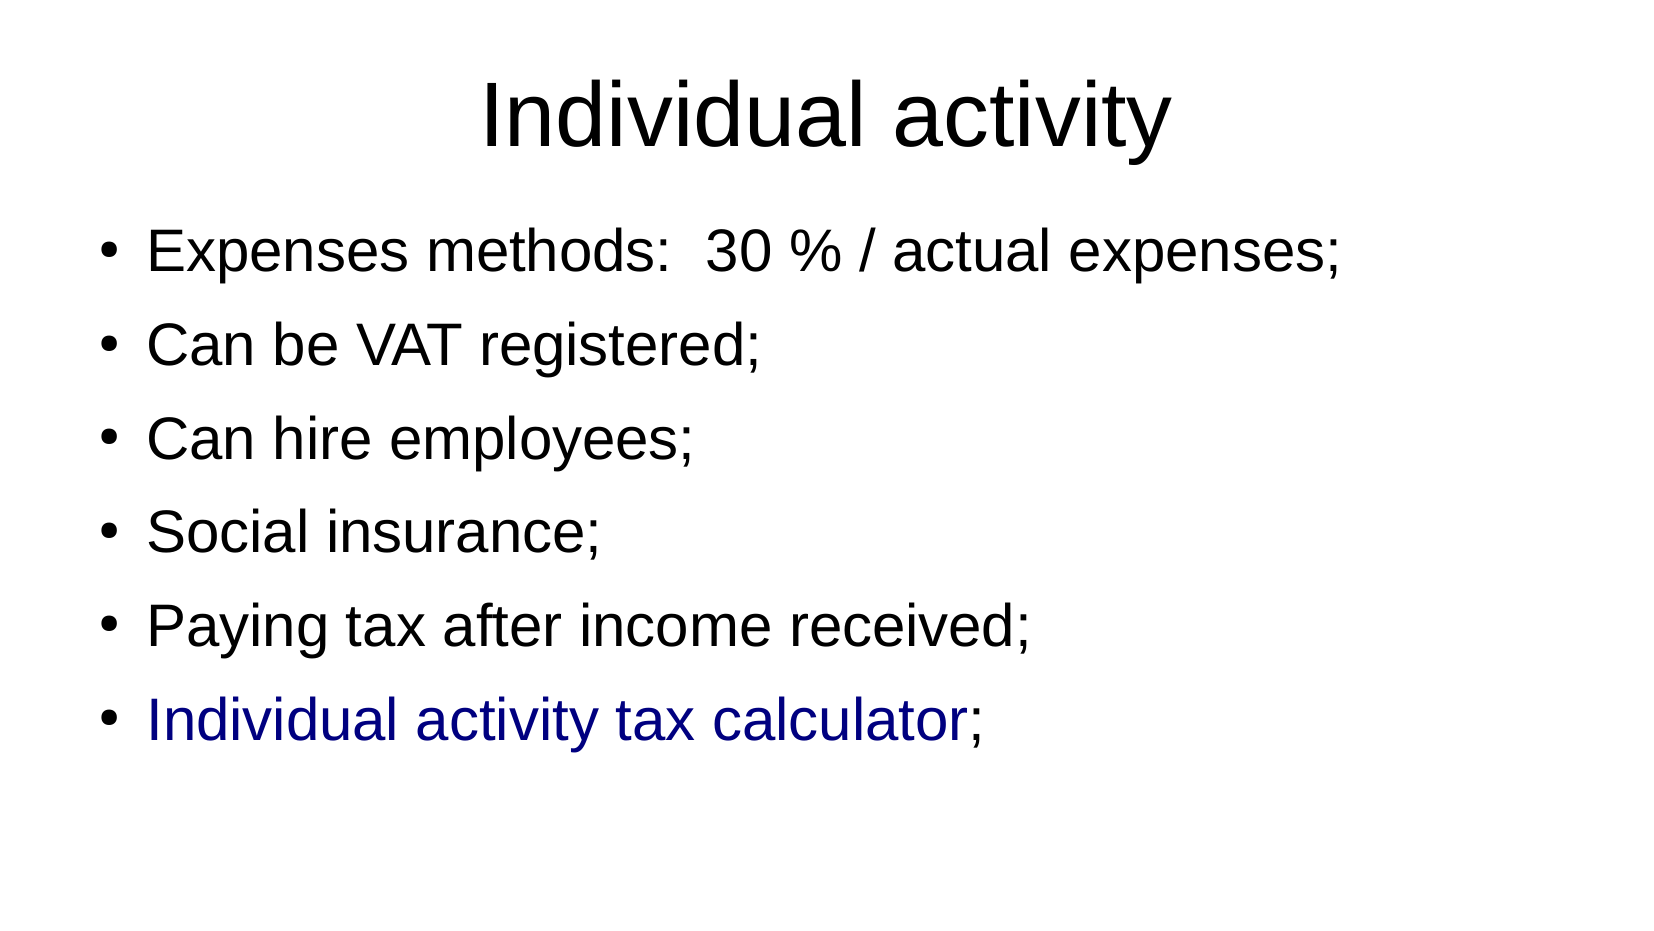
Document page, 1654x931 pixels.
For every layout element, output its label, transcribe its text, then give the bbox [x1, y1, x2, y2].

list Expenses methods: 30 % / actual expenses; Can be VAT registered; Can hire employees; Social insurance; Paying tax after income received; Individual activity tax calculator; [82, 217, 1571, 758]
title Individual activity [82, 37, 1571, 193]
